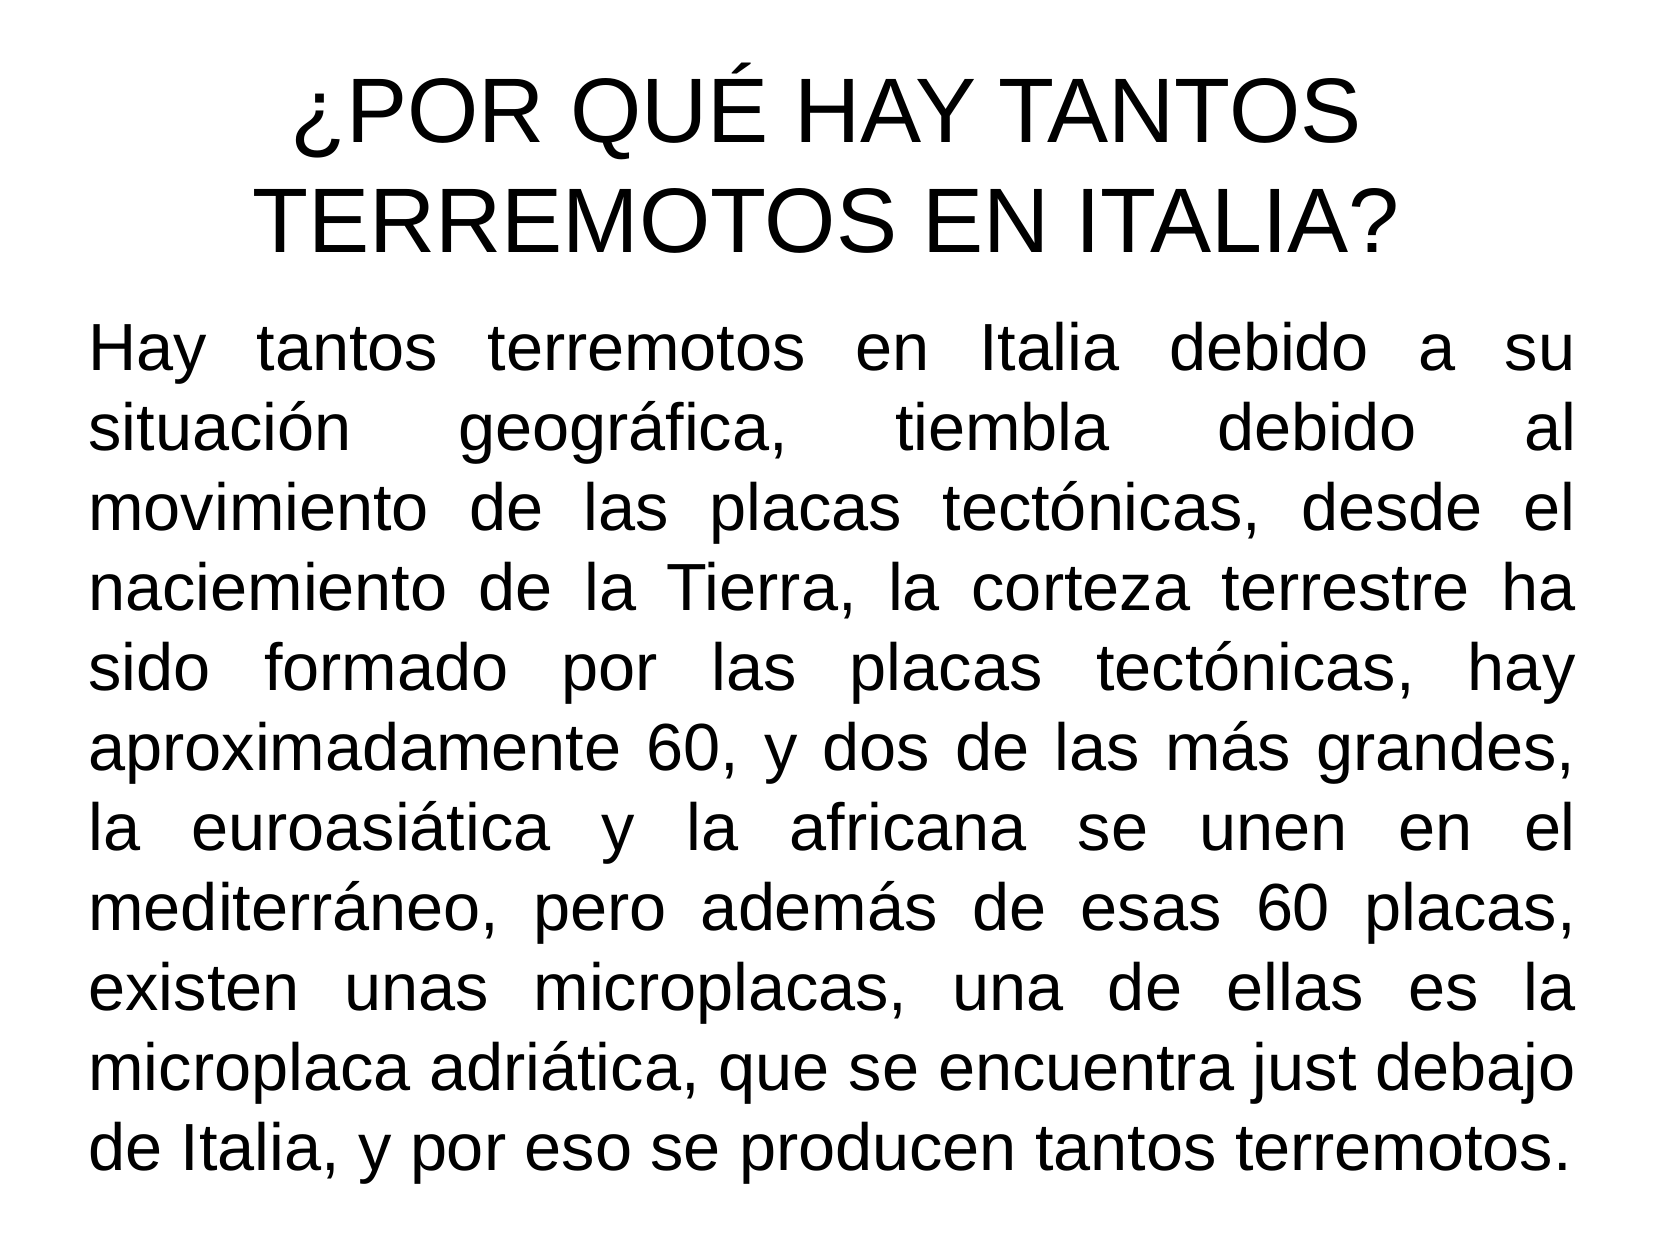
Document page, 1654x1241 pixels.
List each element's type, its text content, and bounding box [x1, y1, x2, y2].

subtitle Hay tantos terremotos en Italia debido a su situación geográfica, tiembla debido al movimiento de las placas tectónicas, desde el naciemiento de la Tierra, la corteza terrestre ha sido formado por las placas tectónicas, hay aproximadamente 60, y dos de las más grandes, la euroasiática y la africana se unen en el mediterráneo, pero además de esas 60 placas, existen unas microplacas, una de ellas es la microplaca adriática, que se encuentra just debajo de Italia, y por eso se producen tantos terremotos. [88, 295, 1577, 1193]
title ¿POR QUÉ HAY TANTOS TERREMOTOS EN ITALIA? [82, 50, 1571, 256]
